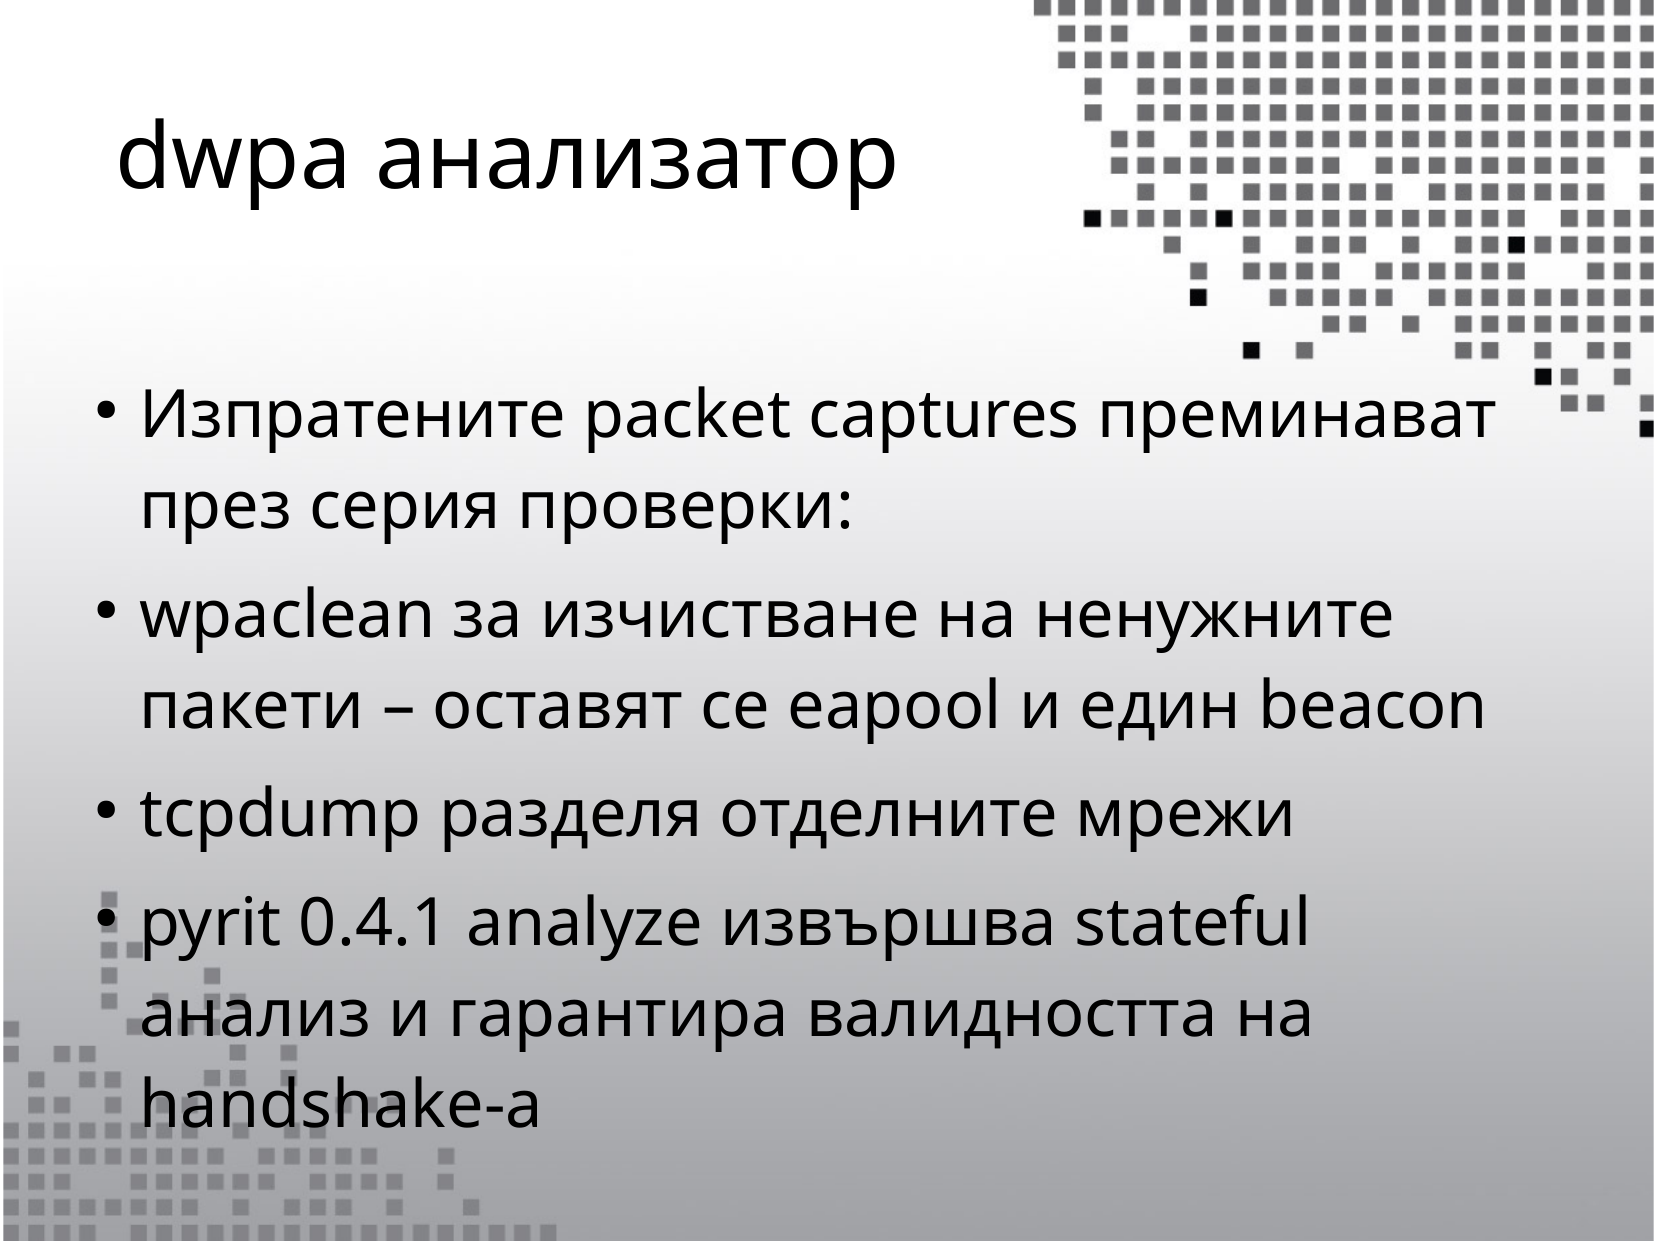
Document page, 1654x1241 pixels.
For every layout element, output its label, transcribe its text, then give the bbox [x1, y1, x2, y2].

subtitle Изпратените packet captures преминават през серия проверки: wpaclean за изчистване на ненужните пакети – оставят се eapool и един beacon tcpdump разделя отделните мрежи pyrit 0.4.1 analyze извършва stateful анализ и гарантира валидността на handshake-а [86, 366, 1576, 1186]
title dwpa анализатор [82, 49, 1571, 257]
picture [3, 0, 1654, 1241]
